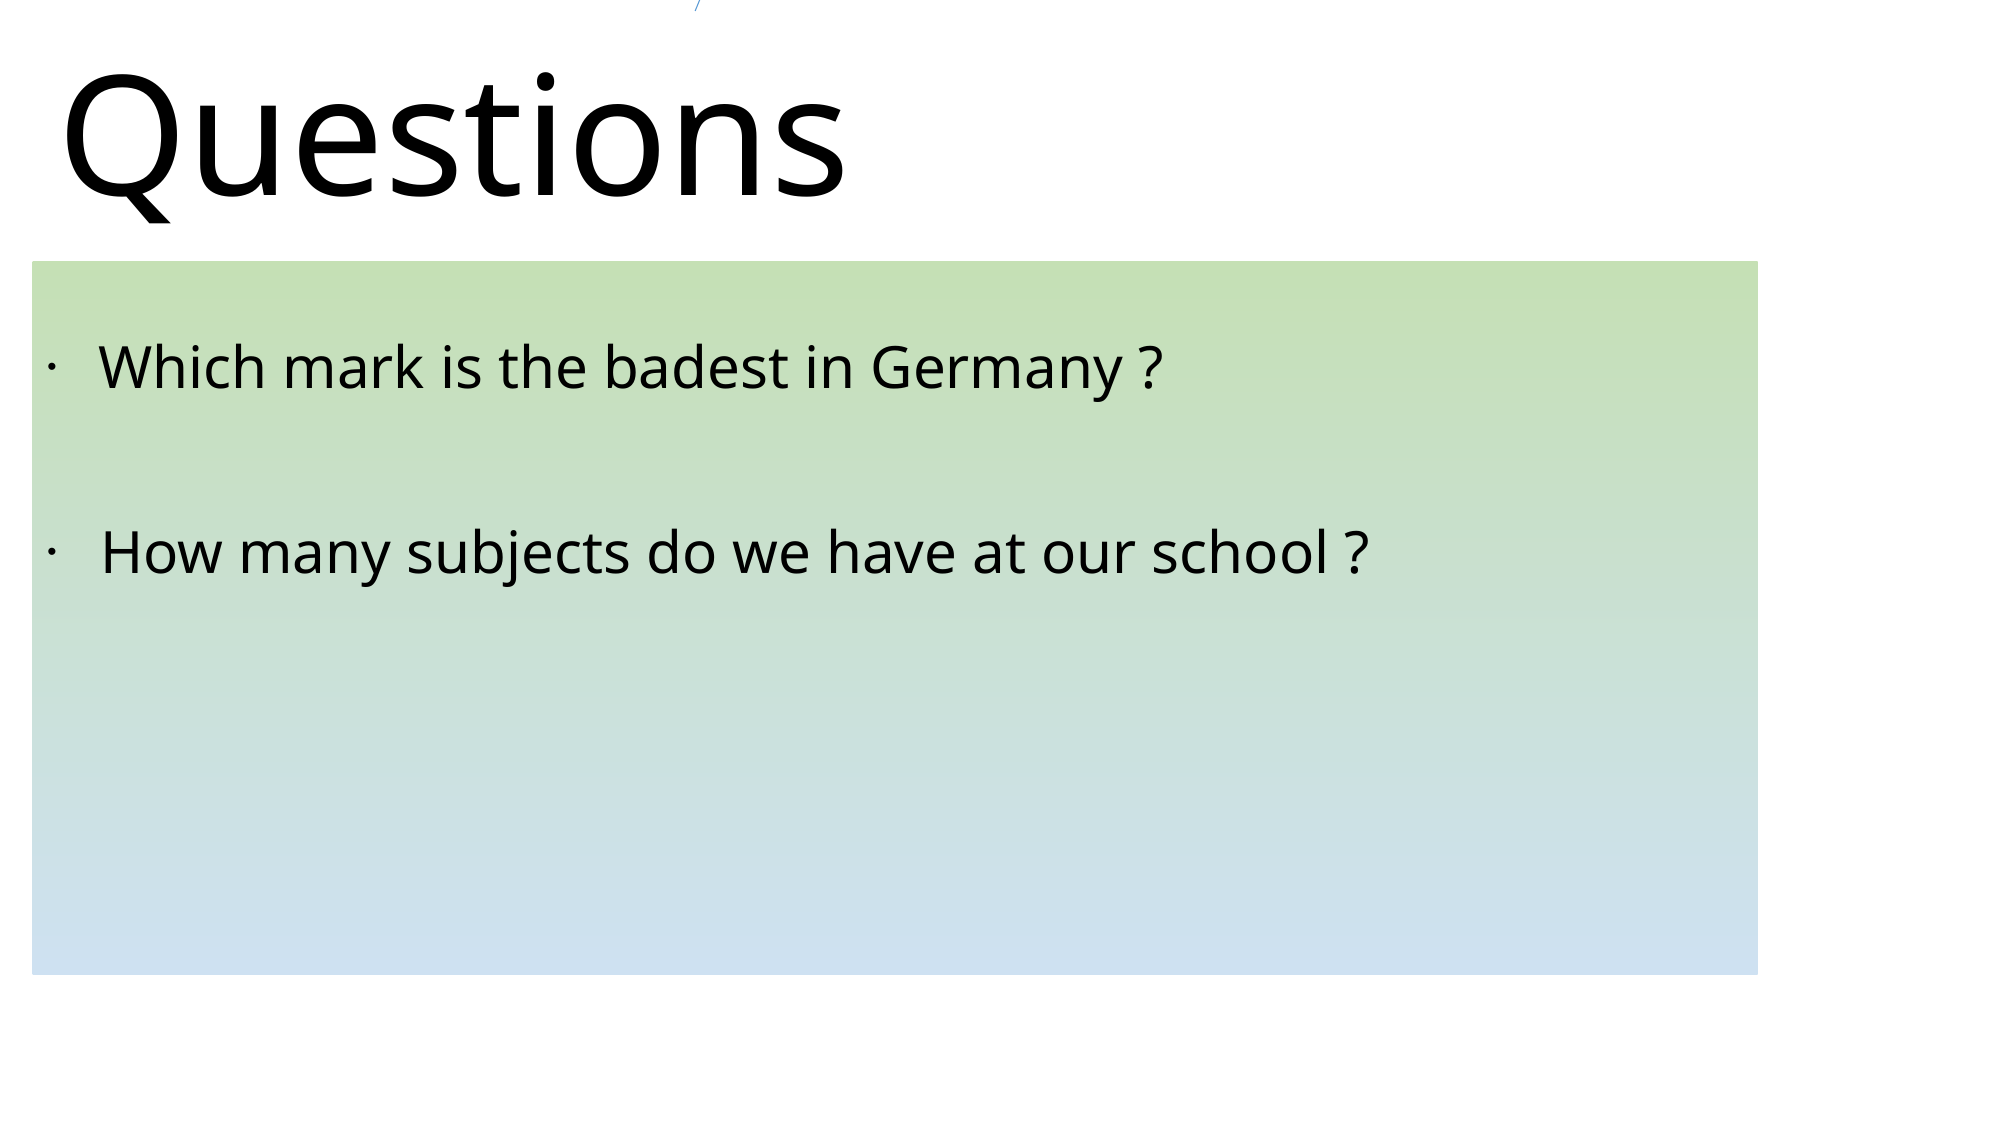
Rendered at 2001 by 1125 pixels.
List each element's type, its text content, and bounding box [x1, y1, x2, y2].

title Questions [42, 43, 1768, 262]
list Which mark is the badest in Germany ? How many subjects do we have at our school ? [32, 261, 1758, 975]
